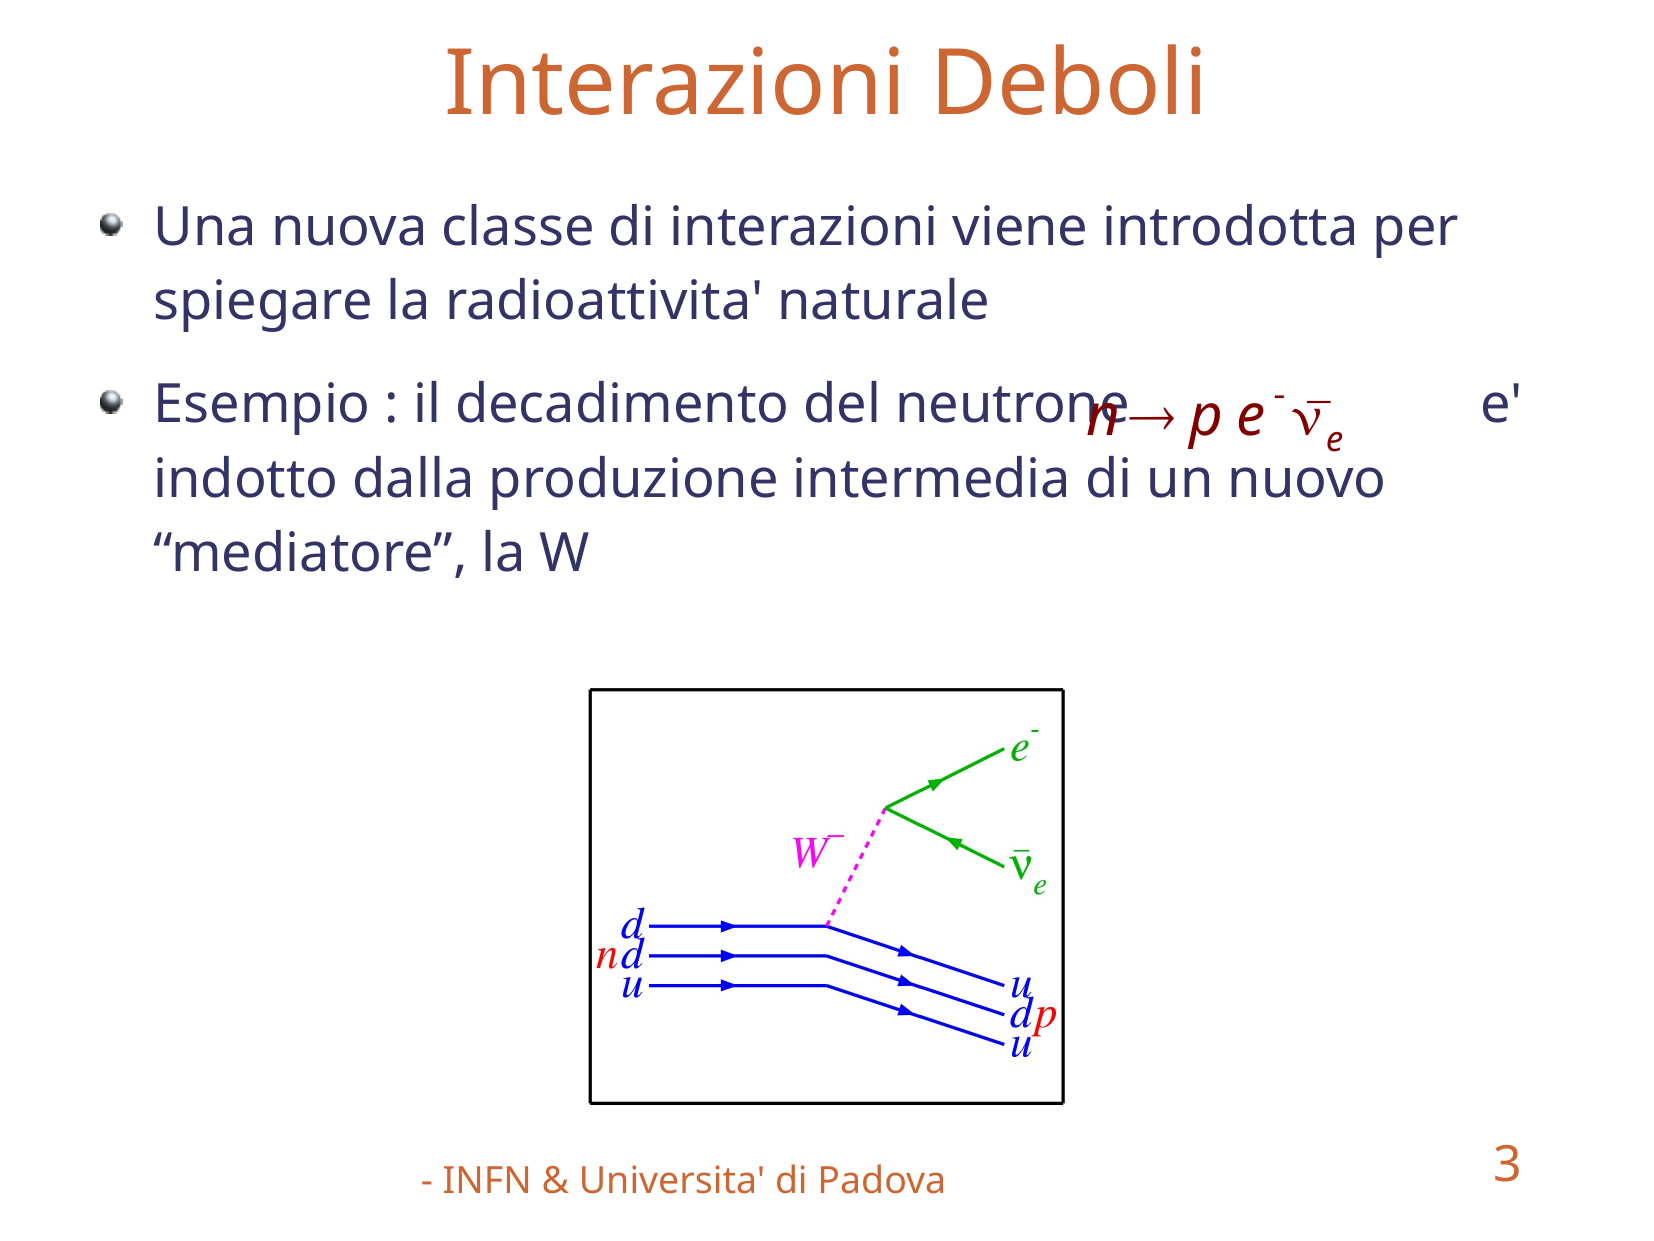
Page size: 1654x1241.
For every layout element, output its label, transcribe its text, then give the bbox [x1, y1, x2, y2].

chart [1079, 375, 1351, 472]
list Una nuova classe di interazioni viene introdotta per spiegare la radioattivita' naturale Esempio : il decadimento del neutrone e' indotto dalla produzione intermedia di un nuovo “mediatore”, la W [82, 187, 1571, 1094]
title Interazioni Deboli [41, 10, 1613, 148]
picture [545, 644, 1108, 1148]
